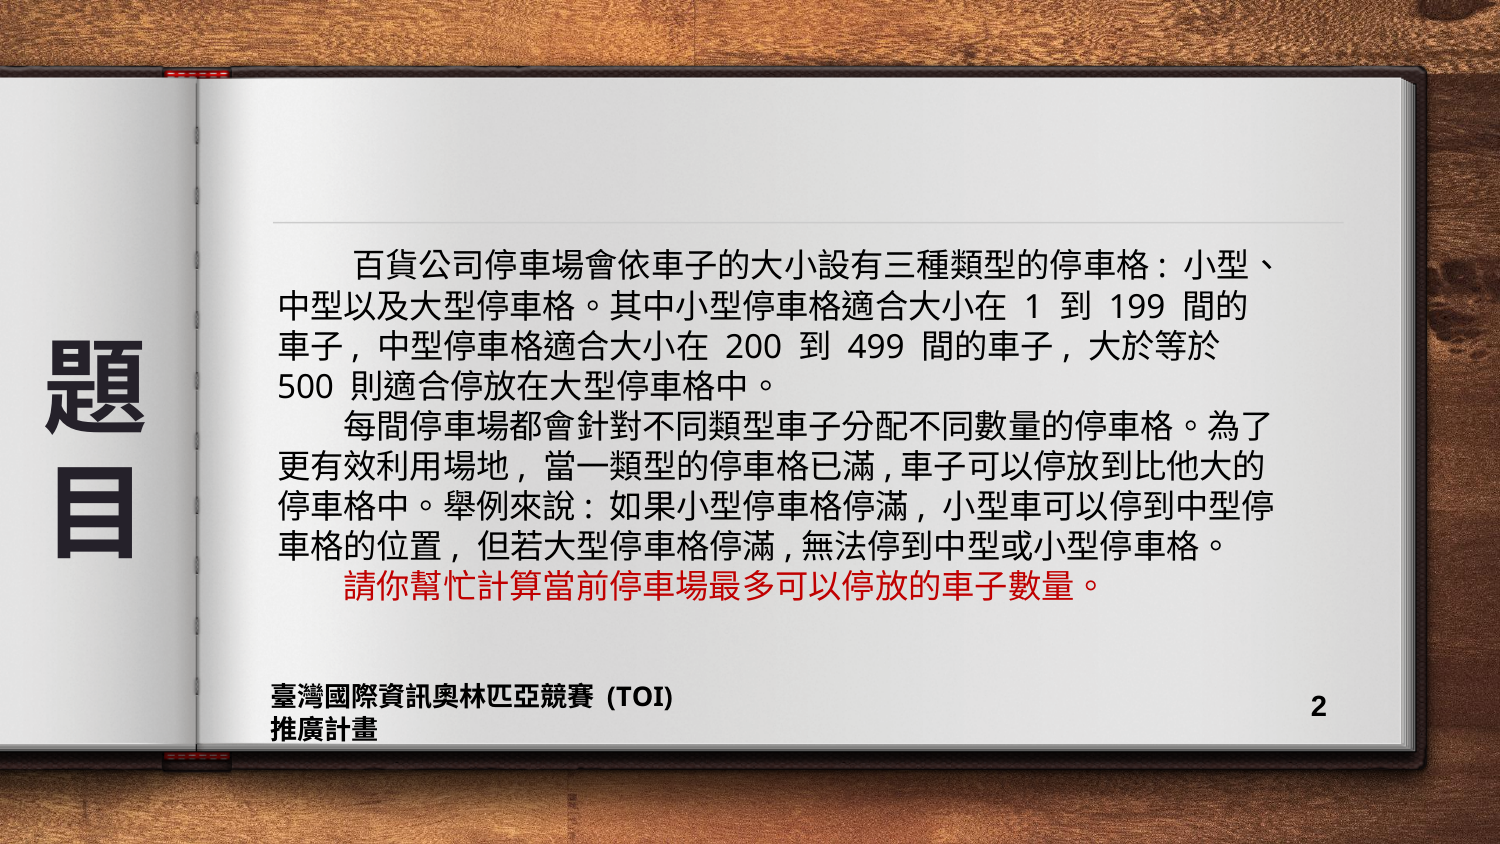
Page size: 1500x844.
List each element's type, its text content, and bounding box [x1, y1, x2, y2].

text_box 題 目 [28, 306, 210, 552]
text_box 百貨公司停車場會依車子的大小設有三種類型的停車格: 小型、中型以及大型停車格。其中小型停車格適合大小在 1 到 199 間的車子, 中型停車格適合大小在 200 到 499 間的車子, 大於等於 500 則適合停放在大型停車格中。 每間停車場都會針對不同類型車子分配不同數量的停車格。為了更有效利用場地, 當一類型的停車格已滿,車子可以停放到比他大的停車格中。舉例來說: 如果小型停車格停滿, 小型車可以停到中型停車格的位置, 但若大型停車格停滿,無法停到中型或小型停車格。 請你幫忙計算當前停車場最多可以停放的車子數量。 [262, 233, 1296, 672]
text_box [1295, 672, 1386, 737]
